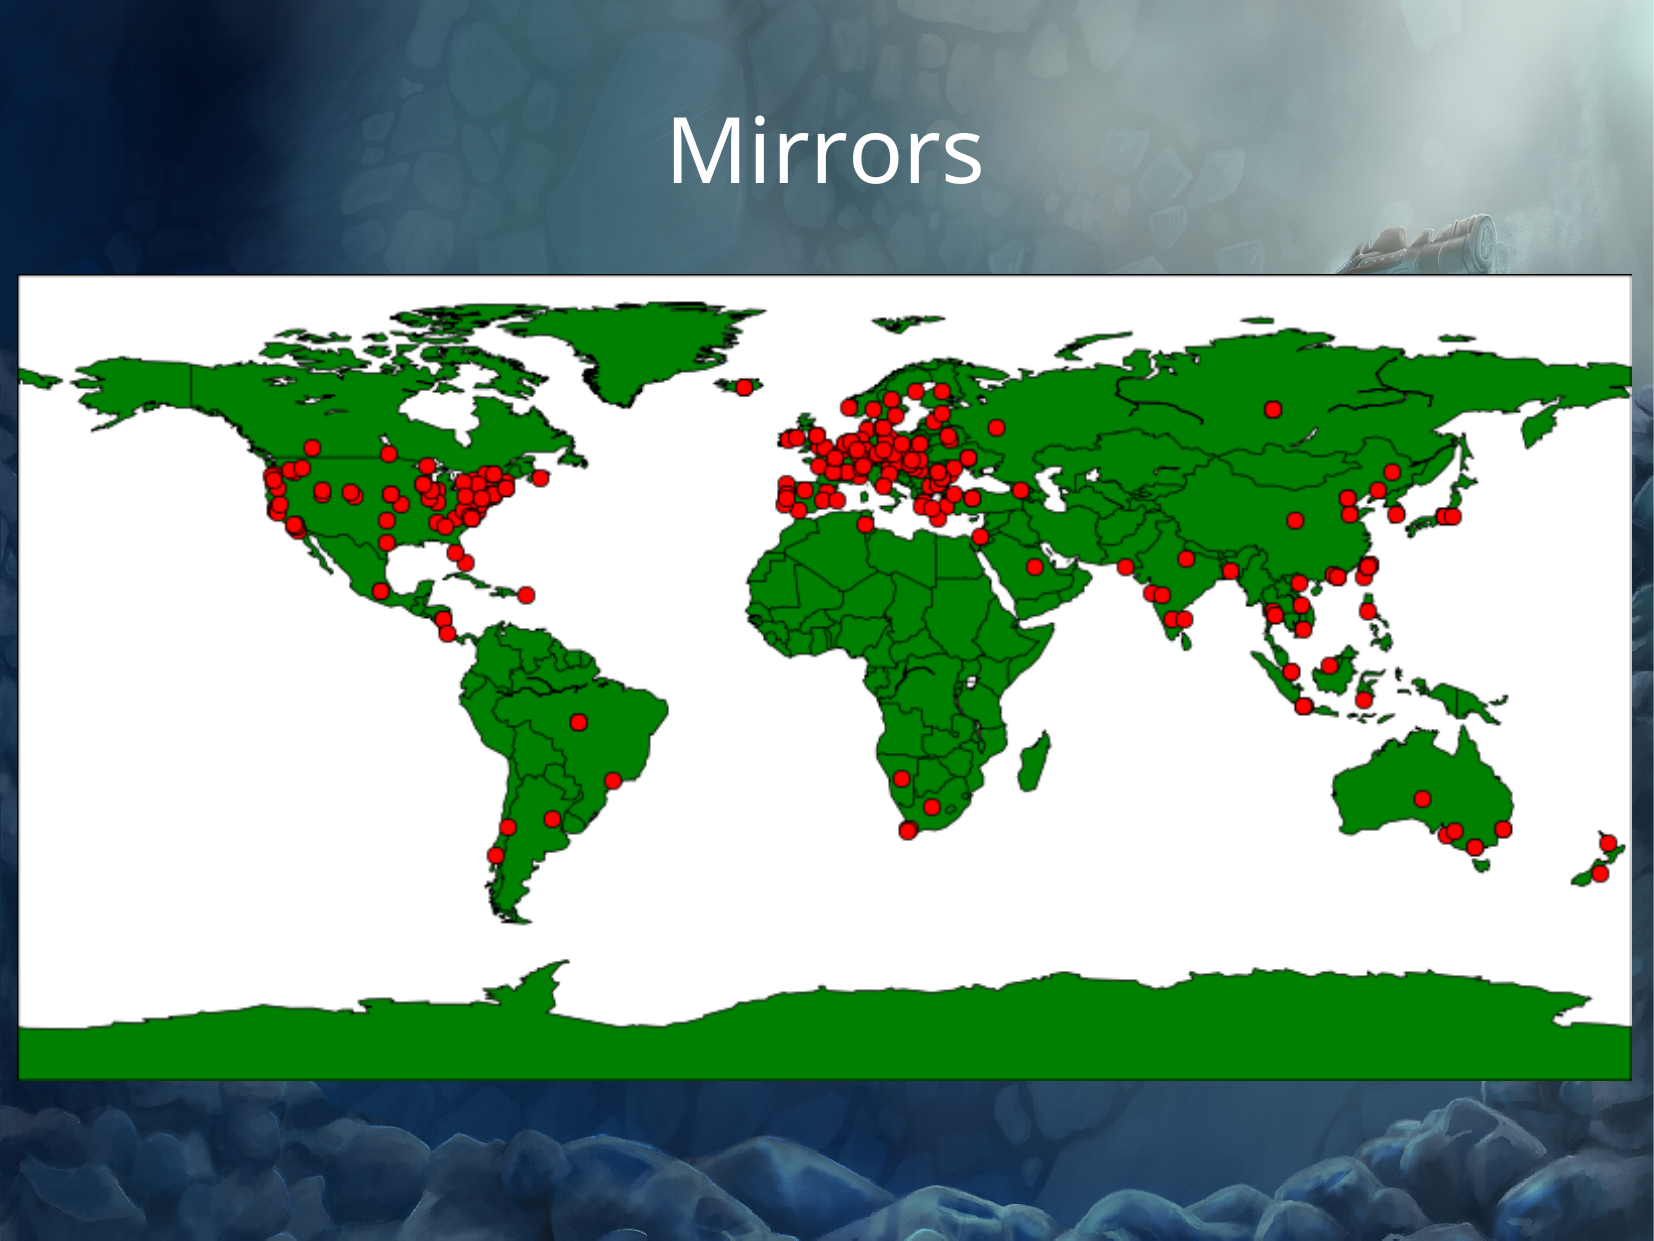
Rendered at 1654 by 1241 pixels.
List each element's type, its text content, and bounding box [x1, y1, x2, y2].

title Mirrors [82, 49, 1570, 256]
picture [0, 0, 1654, 1241]
